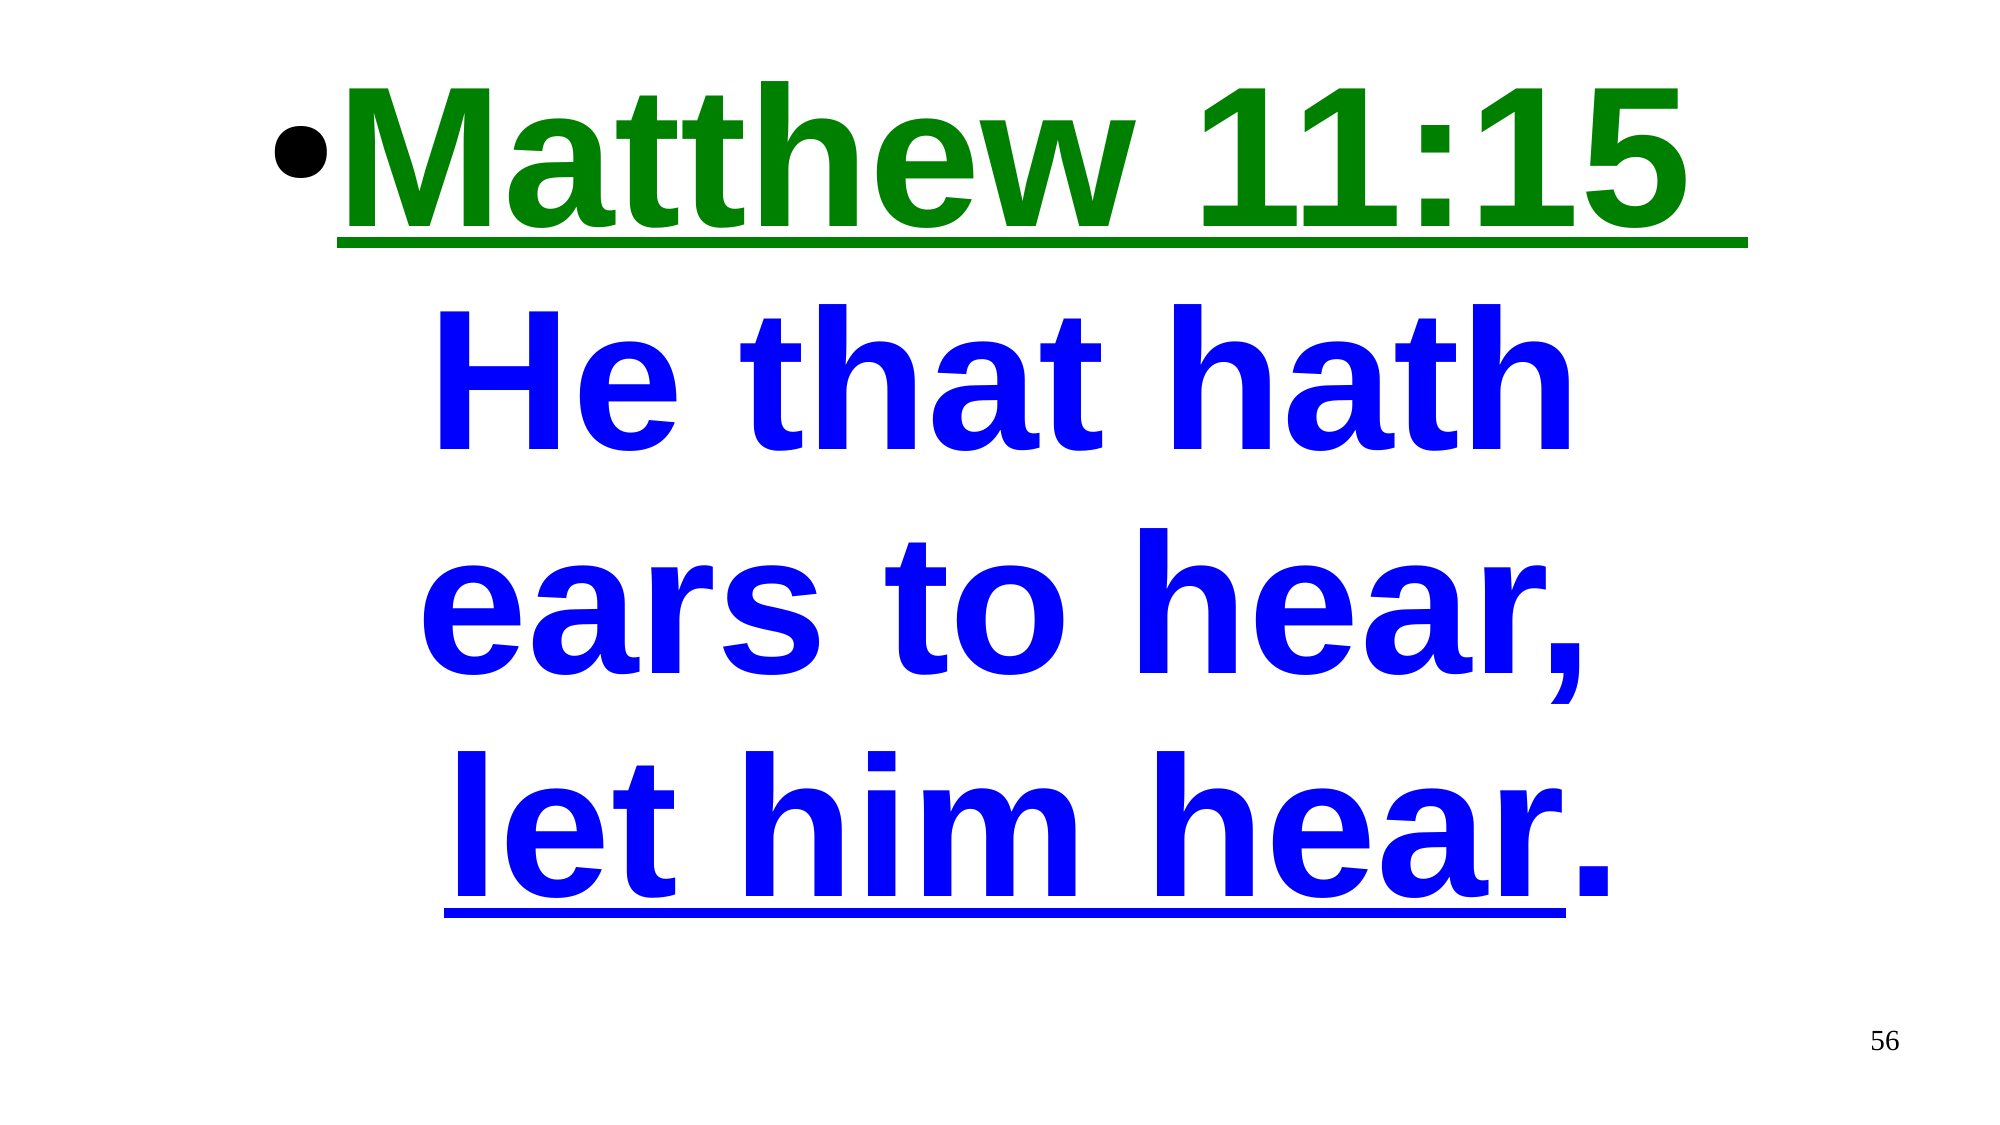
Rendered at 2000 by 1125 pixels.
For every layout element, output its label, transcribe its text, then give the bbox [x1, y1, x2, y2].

list Matthew 11:15 He that hath ears to hear, let him hear. [45, 45, 1951, 1044]
